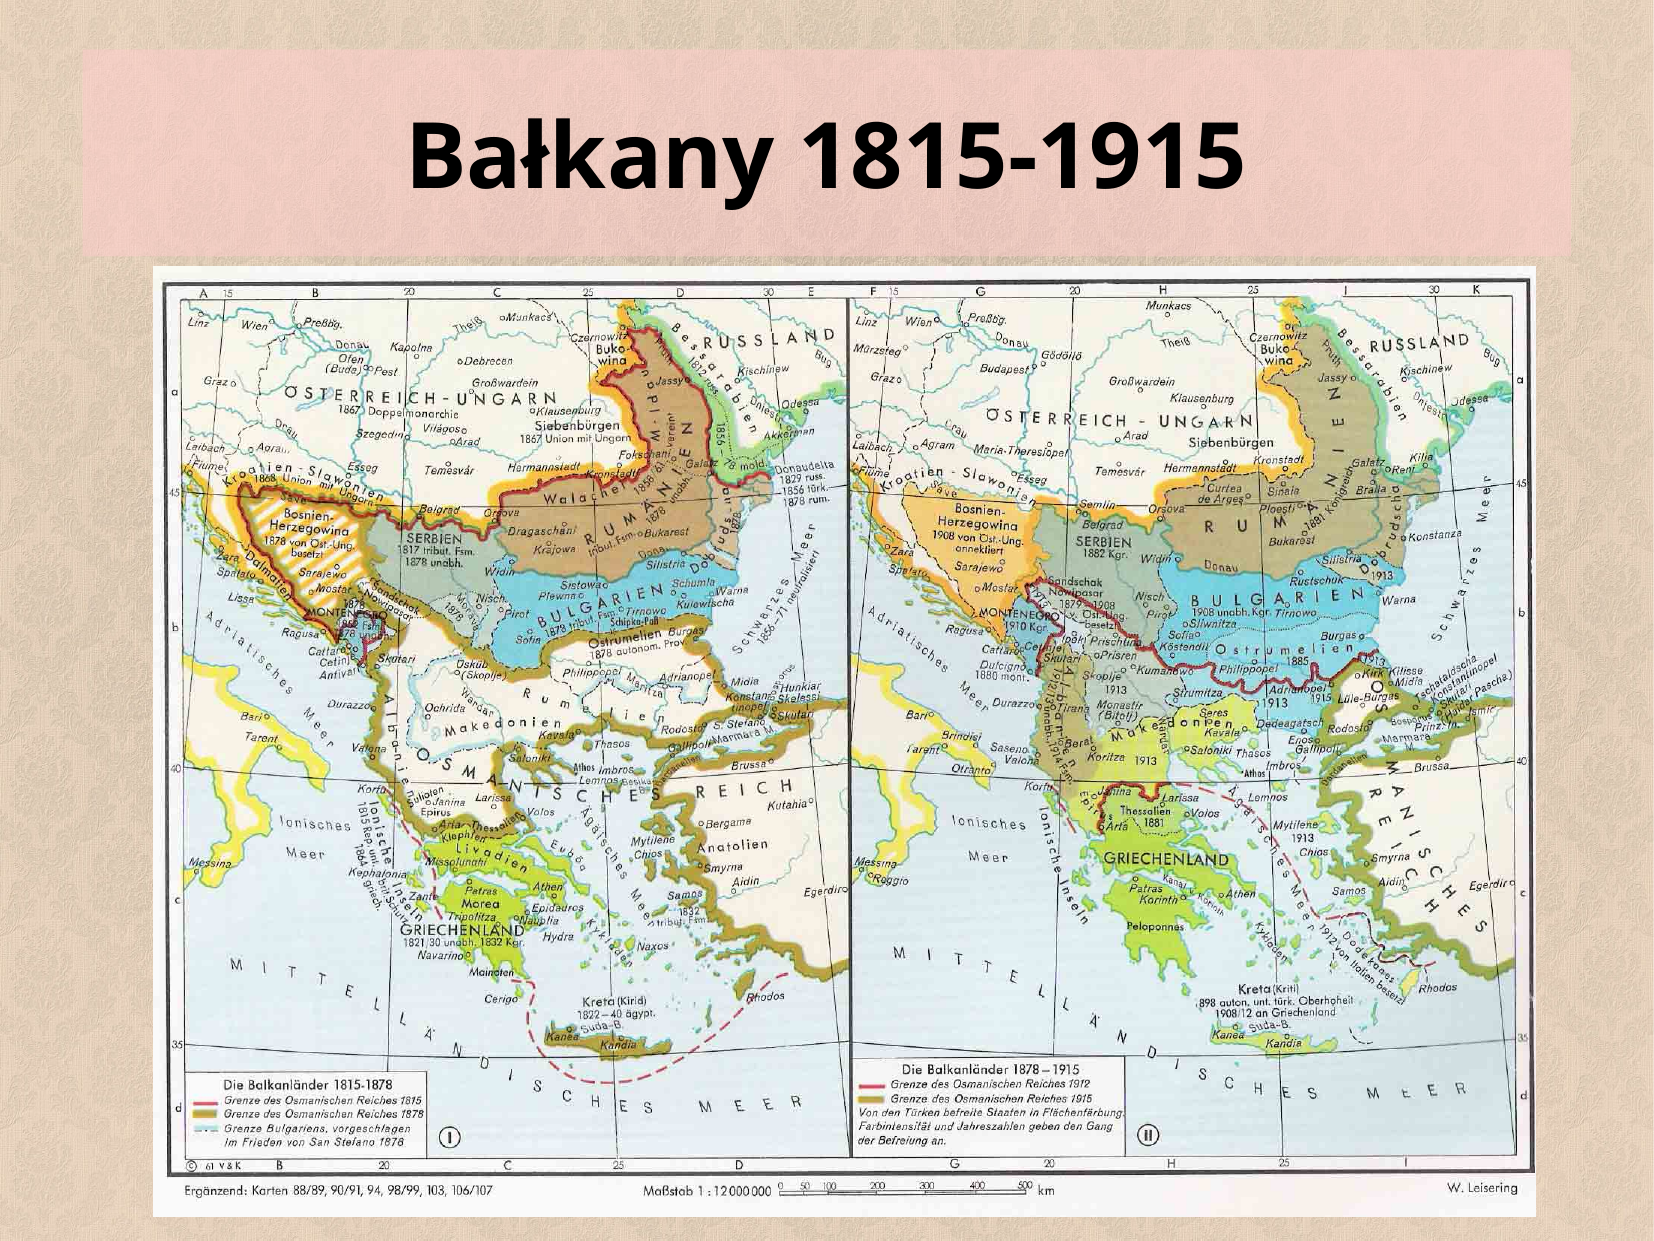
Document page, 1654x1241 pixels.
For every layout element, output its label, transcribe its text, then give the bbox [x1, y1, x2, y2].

picture [0, 0, 1654, 1241]
title Bałkany 1815-1915 [82, 49, 1571, 257]
